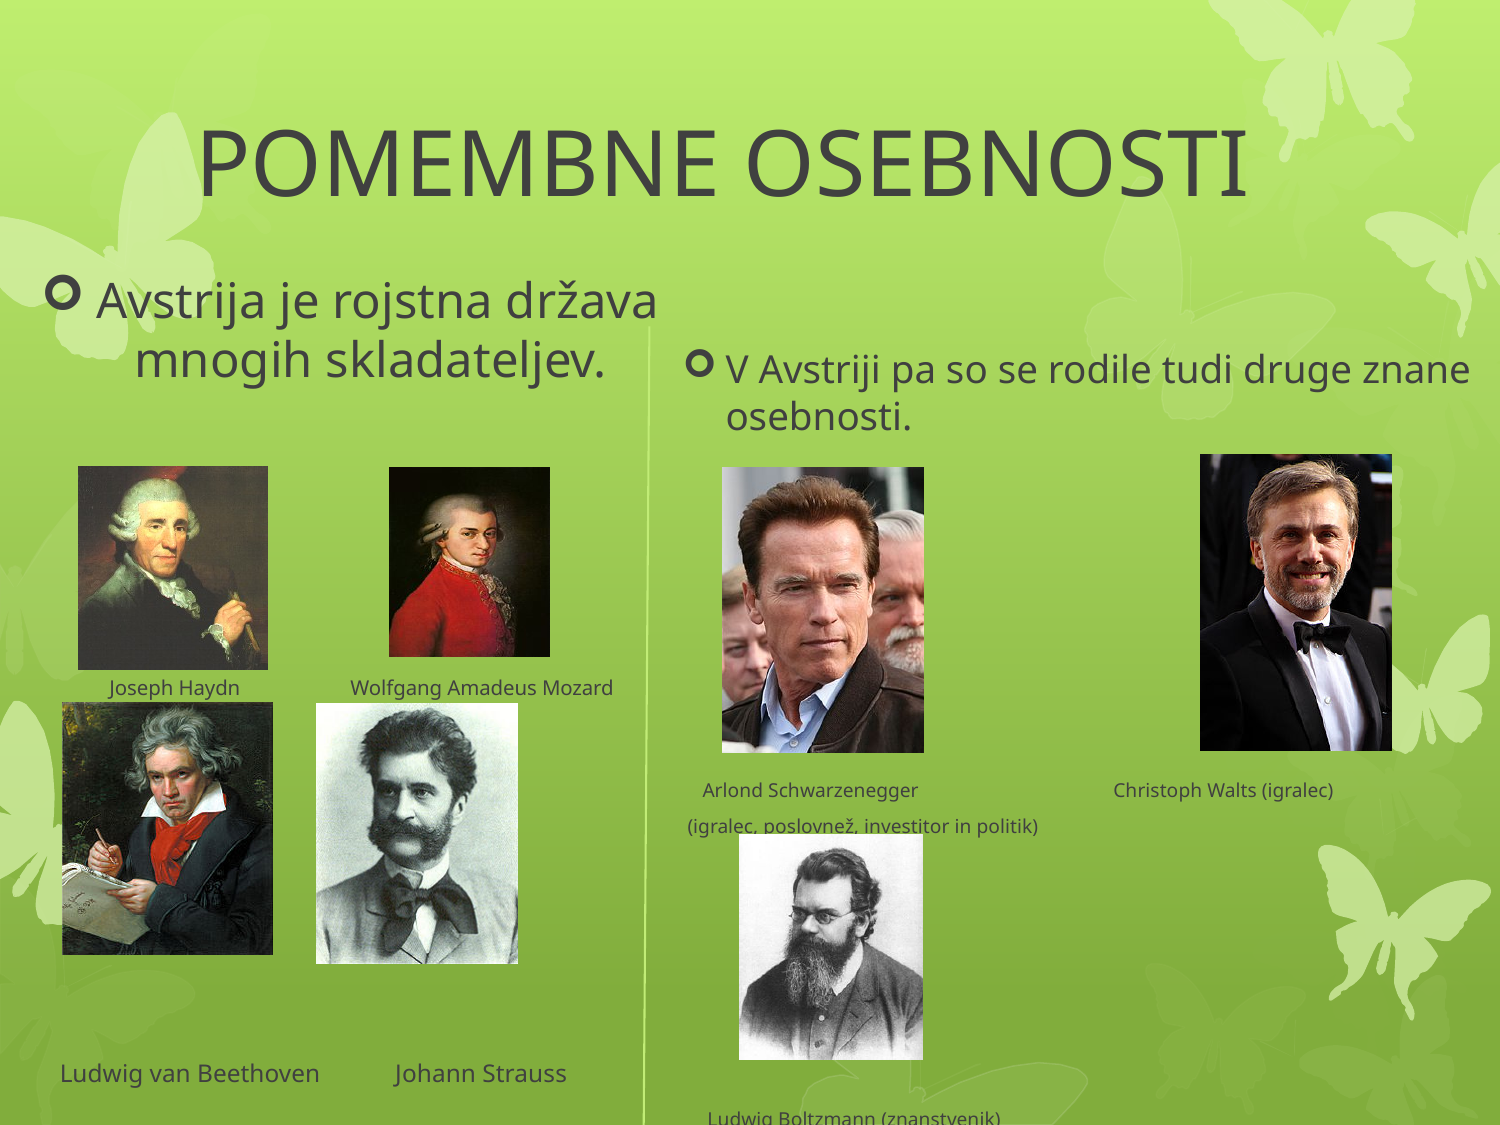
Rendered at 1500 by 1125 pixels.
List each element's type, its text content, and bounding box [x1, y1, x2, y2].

title POMEMBNE OSEBNOSTI [76, 66, 1427, 254]
list Avstrija je rojstna država mnogih skladateljev. Joseph Haydn Wolfgang Amadeus Mozard Ludwig van Beethoven Johann Strauss [26, 231, 680, 1125]
picture [722, 467, 924, 753]
picture [1200, 454, 1392, 751]
picture [316, 703, 518, 964]
picture [62, 702, 273, 955]
picture [739, 834, 923, 1060]
picture [389, 467, 550, 657]
picture [78, 466, 268, 670]
list V Avstriji pa so se rodile tudi druge znane osebnosti. Arlond Schwarzenegger Christoph Walts (igralec) (igralec, poslovnež, investitor in politik) Ludwig Boltzmann (znanstvenik) [667, 338, 1495, 1125]
